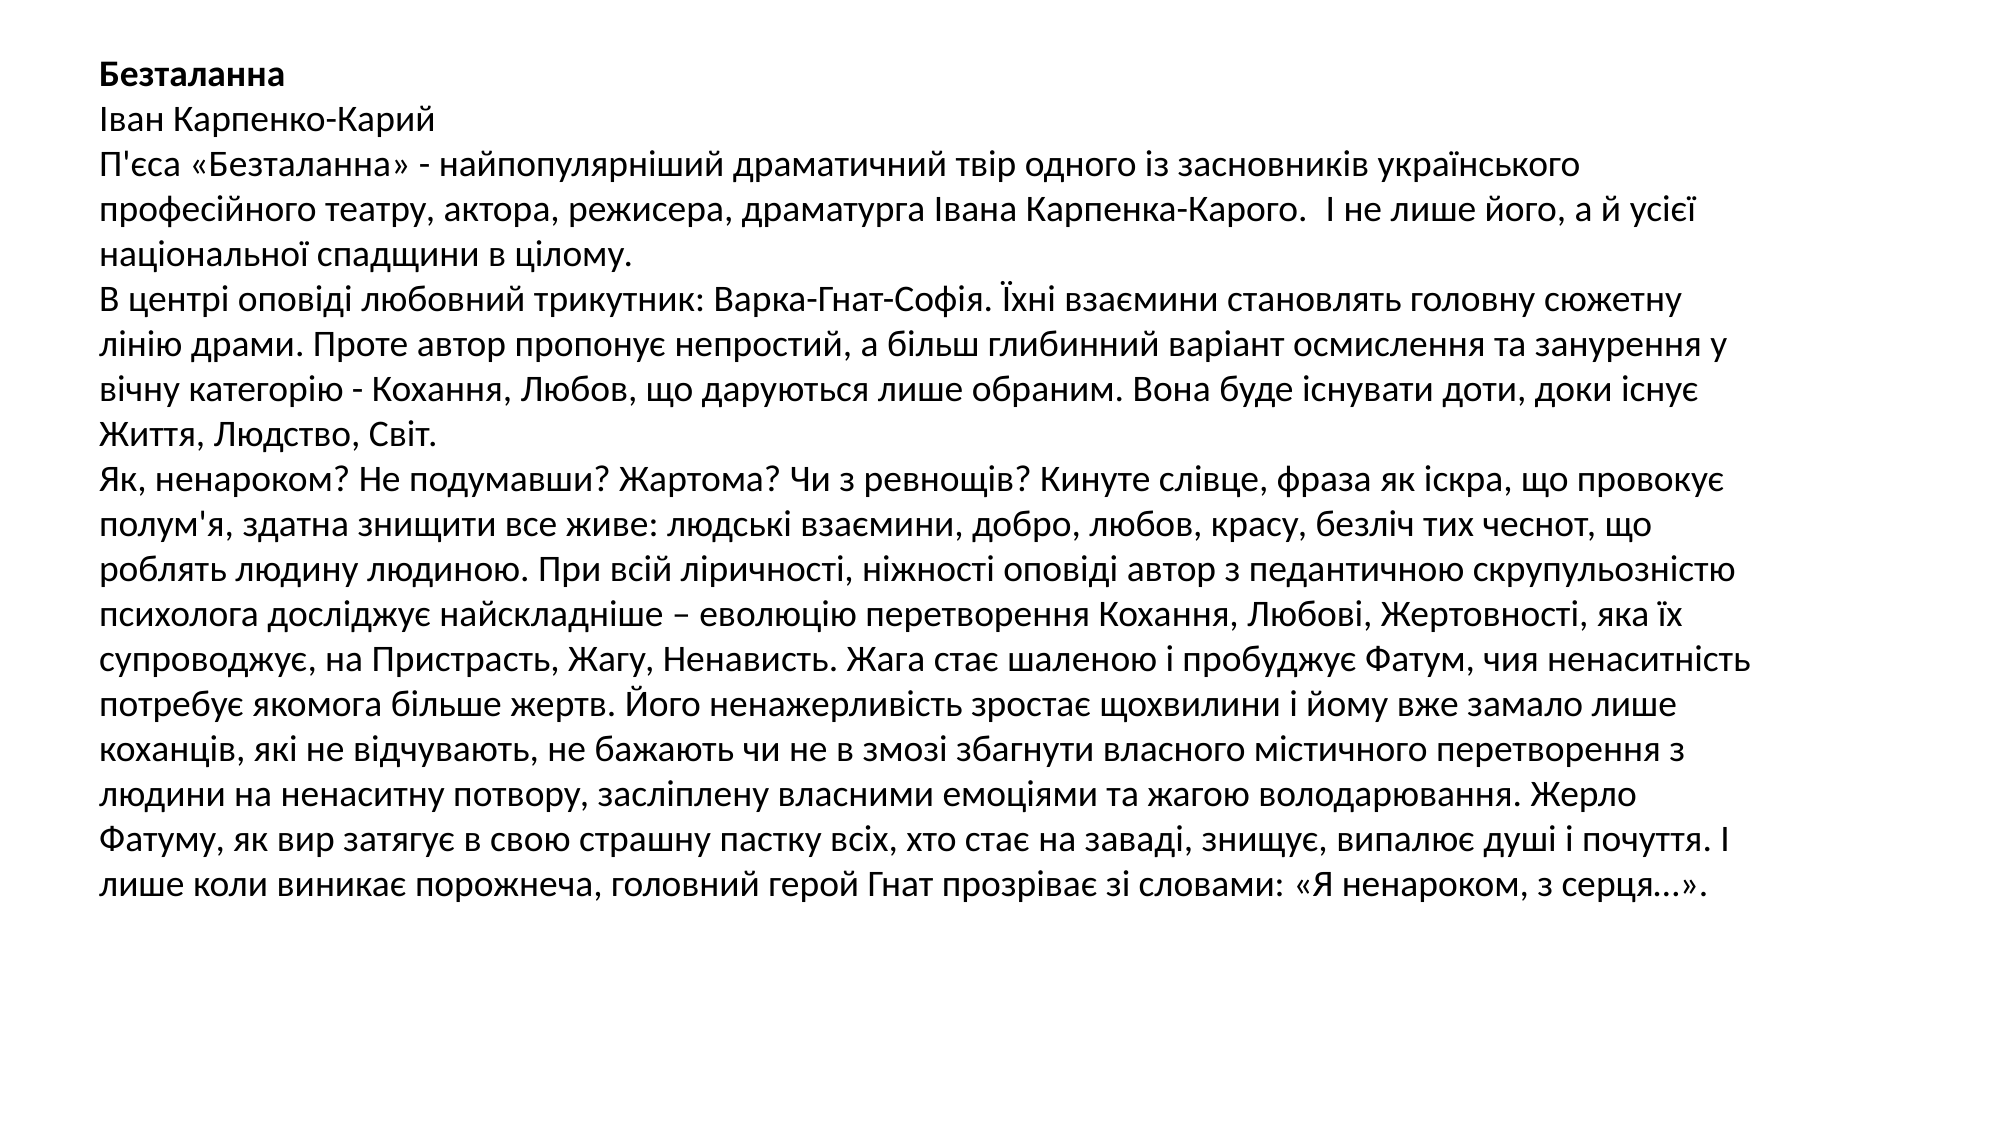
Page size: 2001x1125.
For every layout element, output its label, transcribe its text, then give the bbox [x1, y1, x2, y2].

text_box Безталанна Іван Карпенко-Карий П'єса «Безталанна» - найпопулярніший драматичний твір одного із засновників українського професійного театру, актора, режисера, драматурга Івана Карпенка-Карого. І не лише його, а й усієї національної спадщини в цілому. В центрі оповіді любовний трикутник: Варка-Гнат-Софія. Їхні взаємини становлять головну сюжетну лінію драми. Проте автор пропонує непростий, а більш глибинний варіант осмислення та занурення у вічну категорію - Кохання, Любов, що даруються лише обраним. Вона буде існувати доти, доки існує Життя, Людство, Світ. Як, ненароком? Не подумавши? Жартома? Чи з ревнощів? Кинуте слівце, фраза як іскра, що провокує полум'я, здатна знищити все живе: людські взаємини, добро, любов, красу, безліч тих чеснот, що роблять людину людиною. При всій ліричності, ніжності оповіді автор з педантичною скрупульозністю психолога досліджує найскладніше – еволюцію перетворення Кохання, Любові, Жертовності, яка їх супроводжує, на Пристрасть, Жагу, Ненависть. Жага стає шаленою і пробуджує Фатум, чия ненаситність потребує якомога більше жертв. Його ненажерливість зростає щохвилини і йому вже замало лише коханців, які не відчувають, не бажають чи не в змозі збагнути власного містичного перетворення з людини на ненаситну потвору, засліплену власними емоціями та жагою володарювання. Жерло Фатуму, як вир затягує в свою страшну пастку всіх, хто стає на заваді, знищує, випалює душі і почуття. І лише коли виникає порожнеча, головний герой Гнат прозріває зі словами: «Я ненароком, з серця…». [84, 41, 1776, 921]
